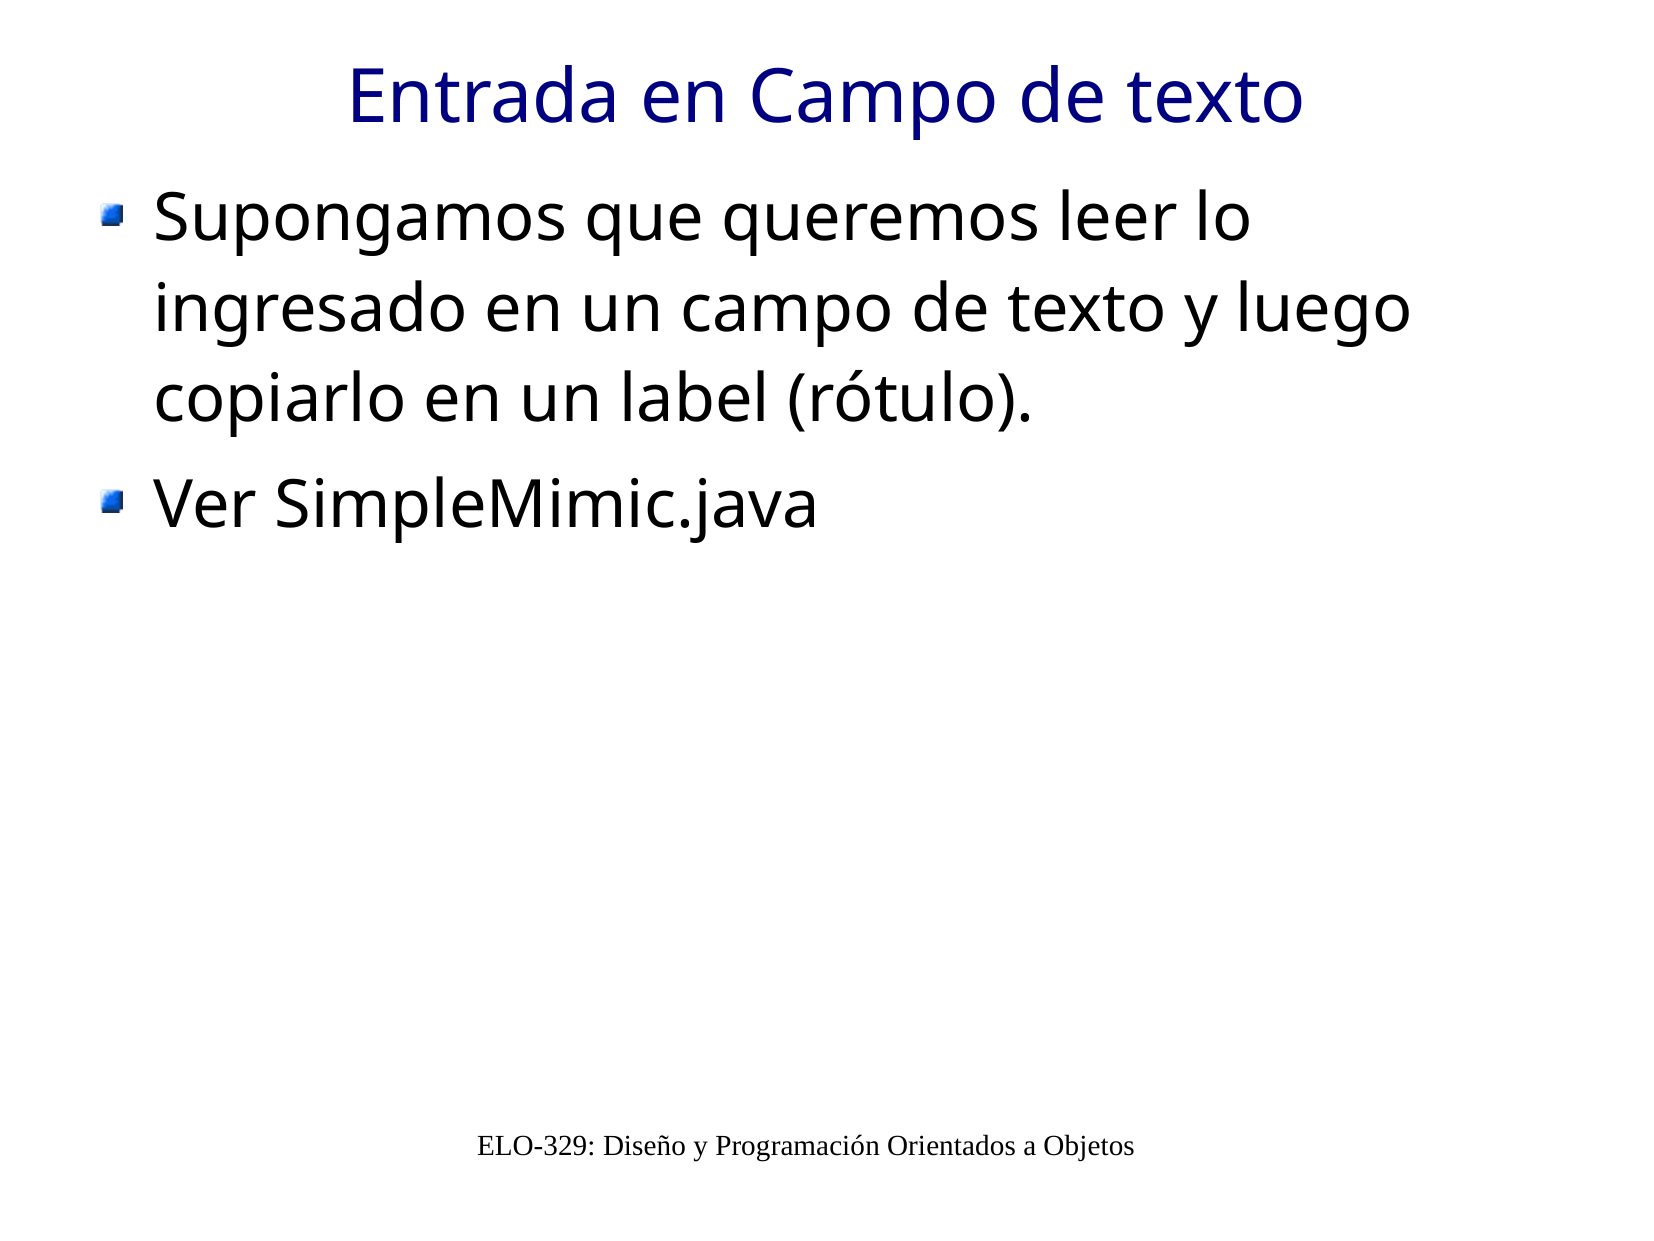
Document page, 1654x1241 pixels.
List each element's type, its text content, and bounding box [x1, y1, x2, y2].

list Supongamos que queremos leer lo ingresado en un campo de texto y luego copiarlo en un label (rótulo). Ver SimpleMimic.java [82, 169, 1571, 1097]
title Entrada en Campo de texto [82, 43, 1571, 145]
